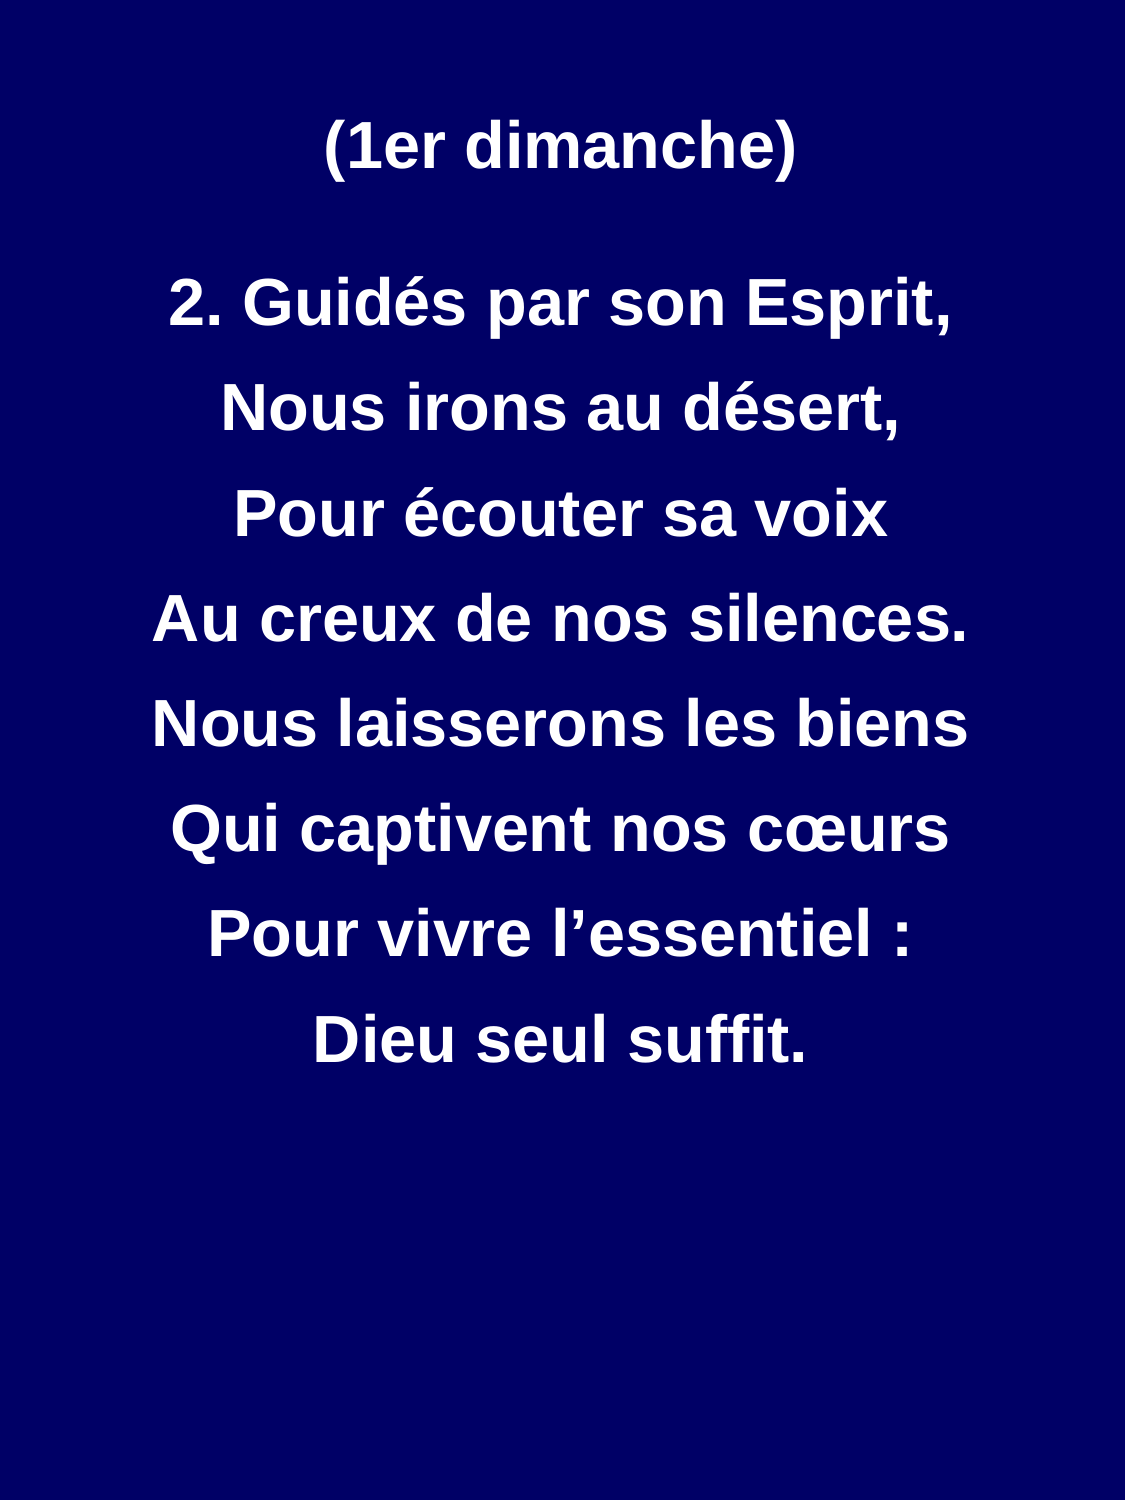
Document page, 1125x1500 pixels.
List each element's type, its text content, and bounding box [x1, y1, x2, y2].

text_box (1er dimanche) 2. Guidés par son Esprit, Nous irons au désert, Pour écouter sa voix Au creux de nos silences. Nous laisserons les biens Qui captivent nos cœurs Pour vivre l’essentiel : Dieu seul suffit. [11, 35, 1110, 1441]
